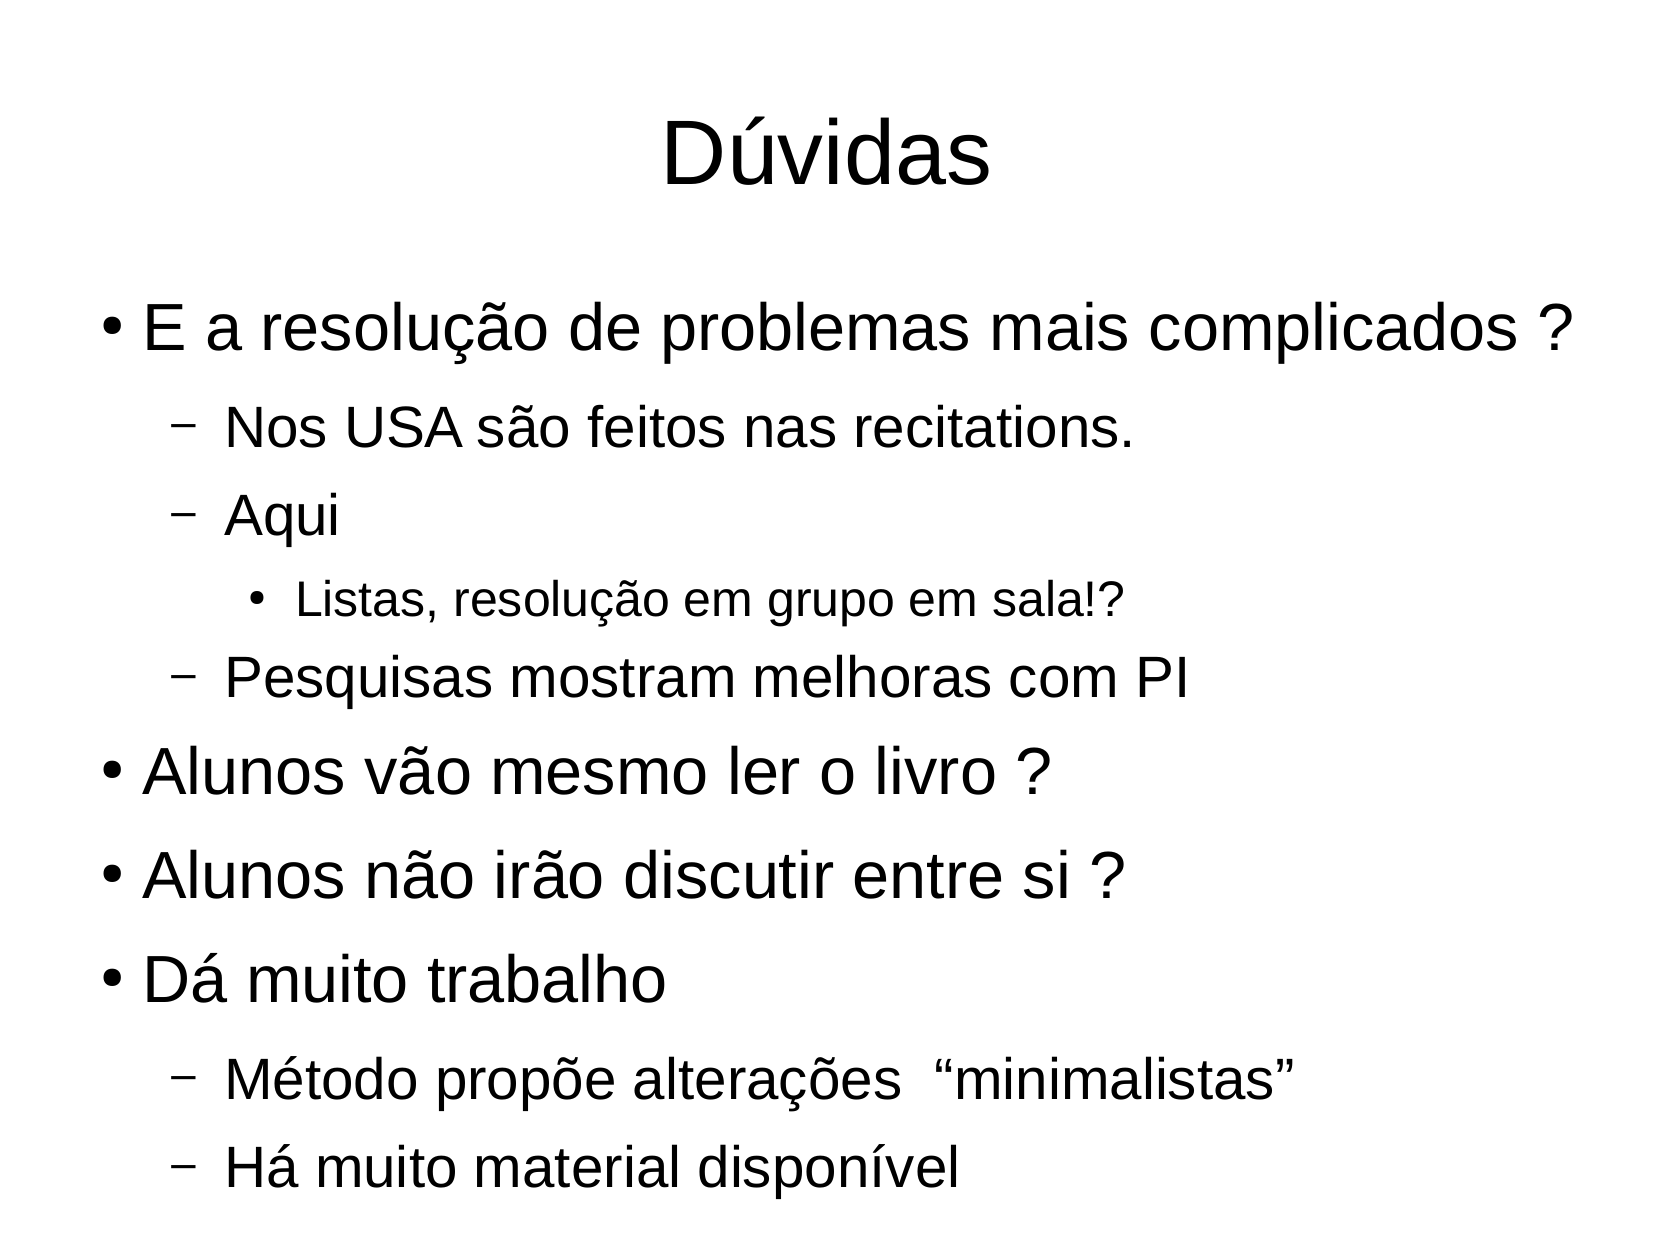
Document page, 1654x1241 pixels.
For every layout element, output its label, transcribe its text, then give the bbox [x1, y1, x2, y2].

list E a resolução de problemas mais complicados ? Nos USA são feitos nas recitations. Aqui Listas, resolução em grupo em sala!? Pesquisas mostram melhoras com PI Alunos vão mesmo ler o livro ? Alunos não irão discutir entre si ? Dá muito trabalho Método propõe alterações “minimalistas” Há muito material disponível [82, 290, 1642, 1241]
title Dúvidas [82, 49, 1571, 257]
